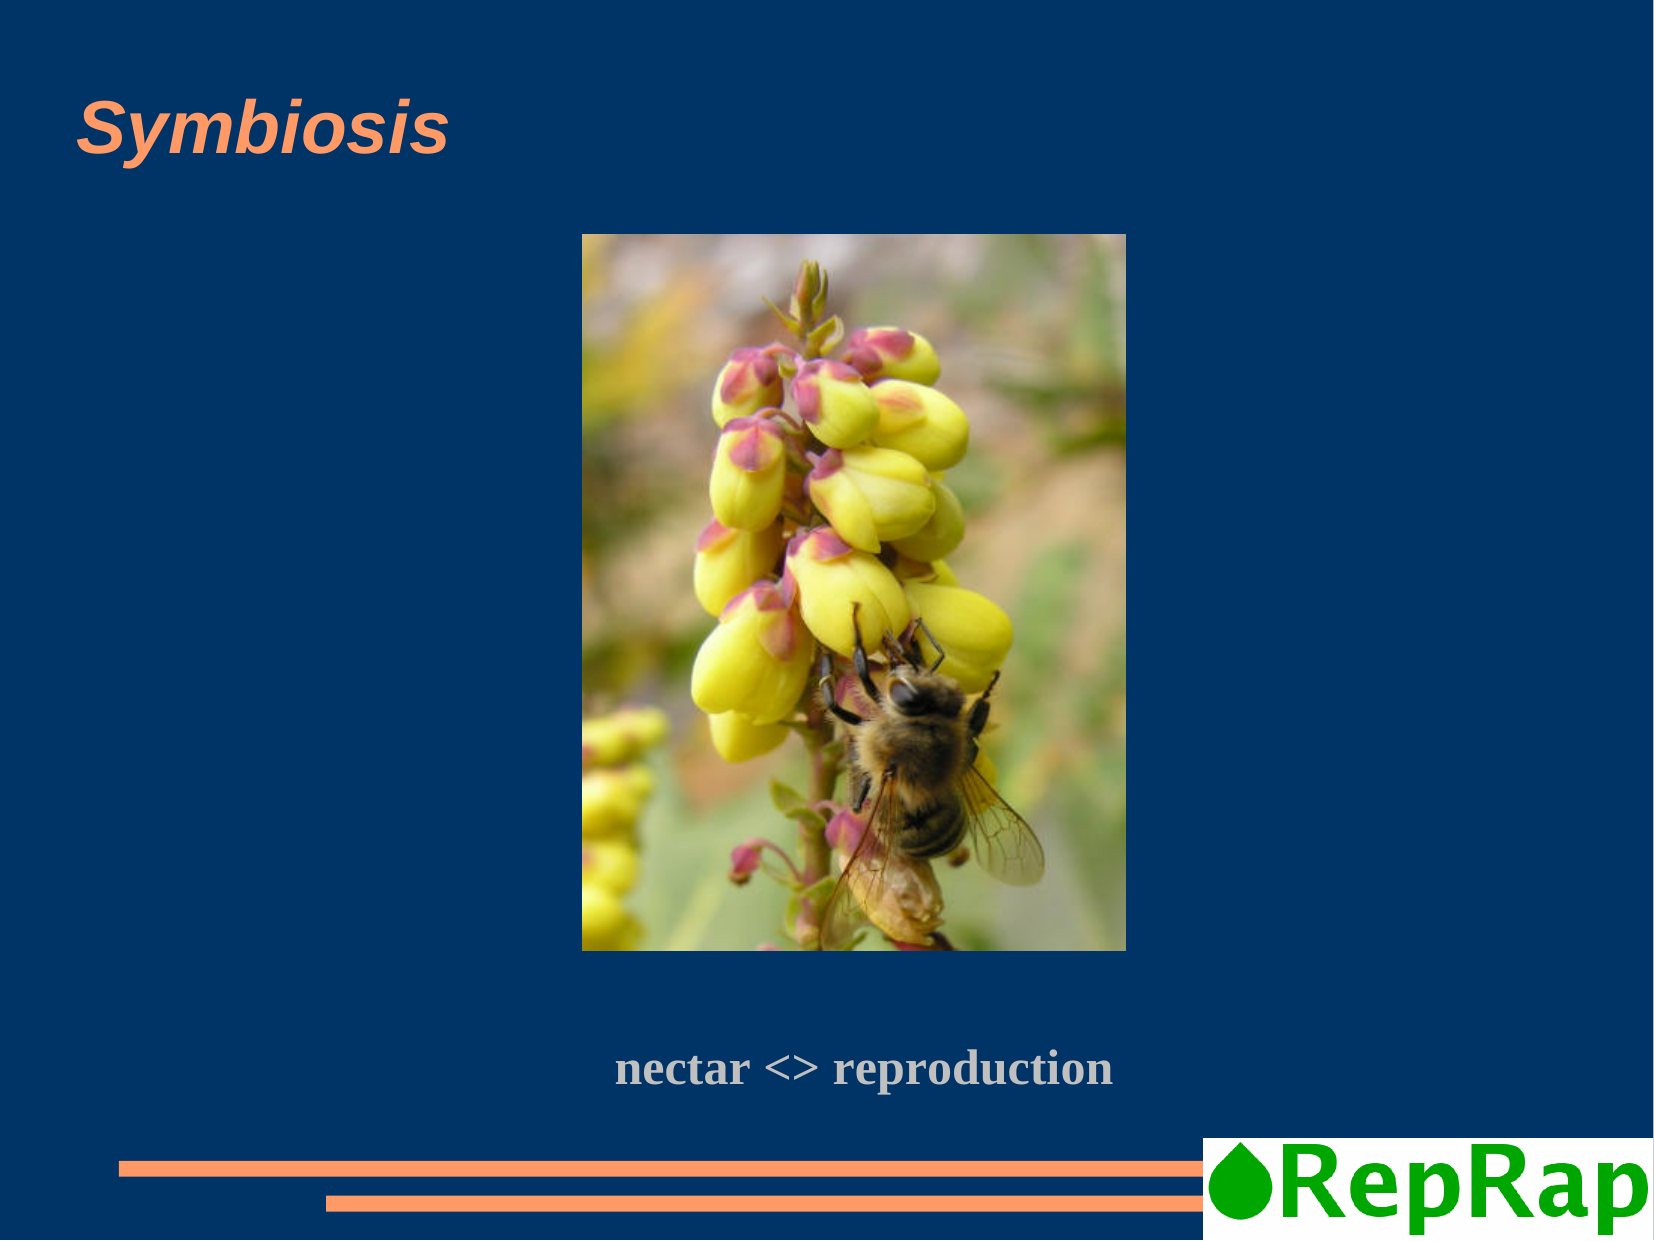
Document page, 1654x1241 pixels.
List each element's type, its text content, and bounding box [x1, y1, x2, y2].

text_box nectar <> reproduction [64, 1039, 1614, 1121]
picture [582, 234, 1126, 951]
picture [1203, 1138, 1654, 1241]
title Symbiosis [76, 57, 1489, 199]
